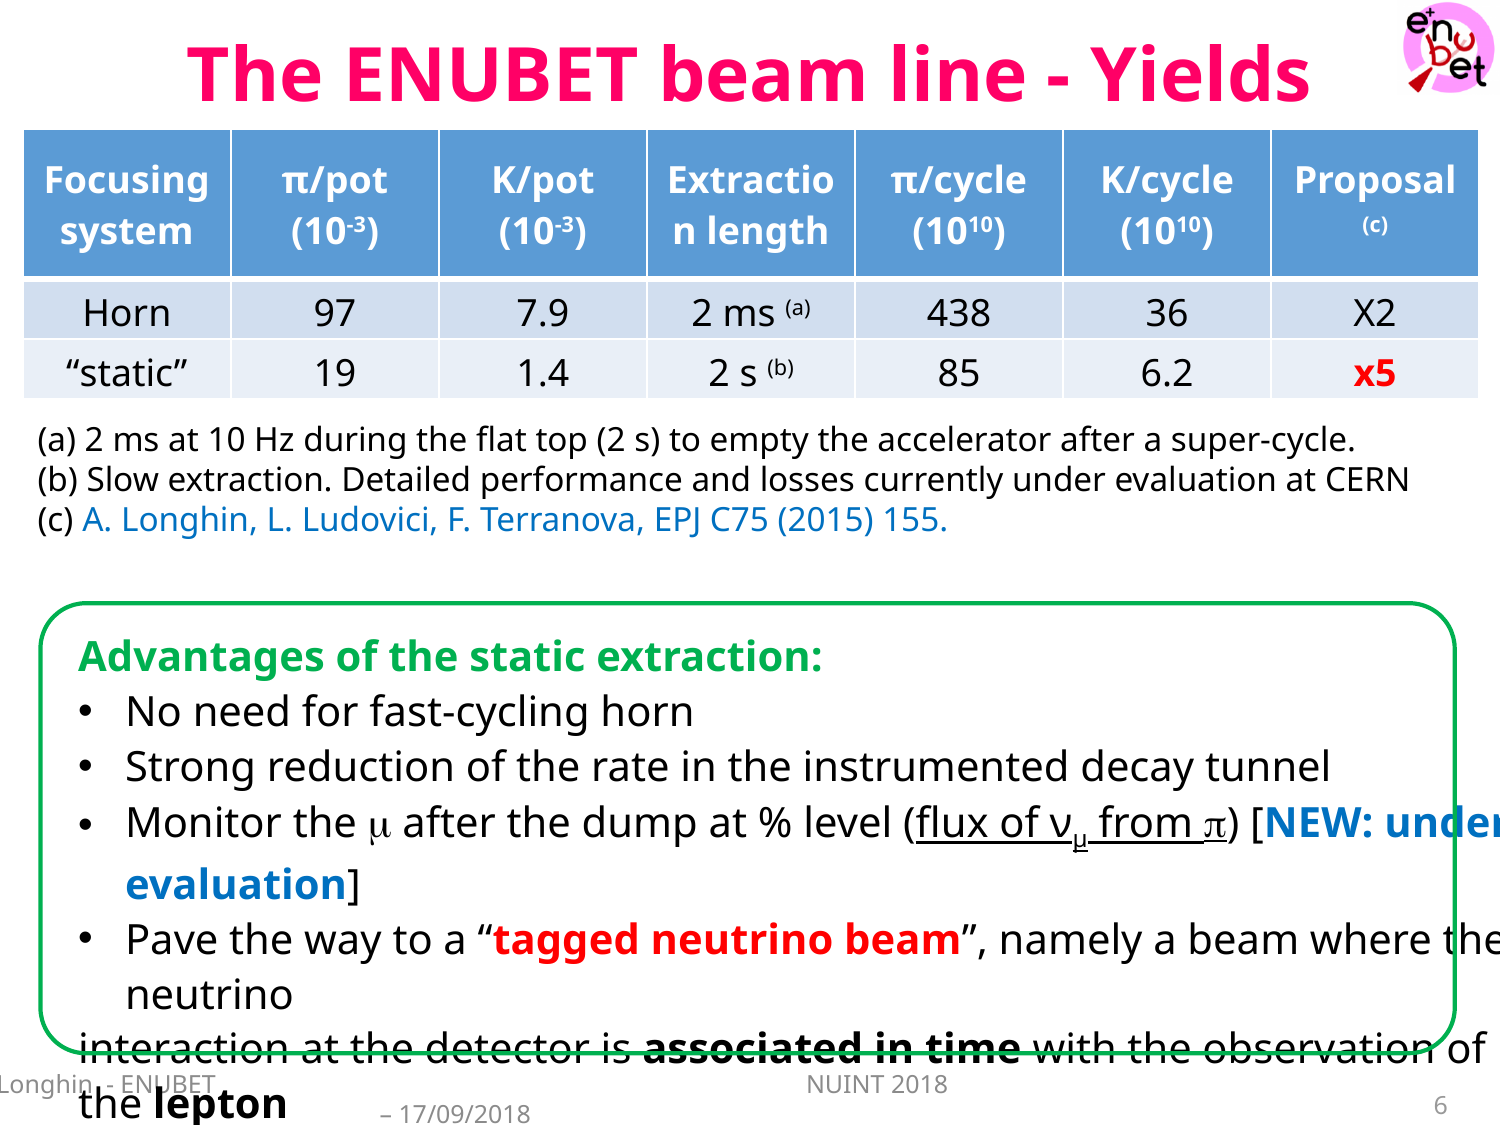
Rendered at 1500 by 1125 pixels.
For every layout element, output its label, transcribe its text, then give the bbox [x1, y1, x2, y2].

table_cell “static” [24, 340, 230, 398]
picture [1397, 0, 1500, 95]
table_cell 6.2 [1064, 340, 1270, 398]
table_header π/pot (10-3) [232, 130, 438, 276]
table_header Proposal (c) [1272, 130, 1478, 276]
text_box (a) 2 ms at 10 Hz during the flat top (2 s) to empty the accelerator after a super-cycle. (b) Slow extraction. Detailed performance and losses currently under evaluation at CERN (c) A. Longhin, L. Ludovici, F. Terranova, EPJ C75 (2015) 155. [22, 411, 1480, 546]
table_header Focusing system [24, 130, 230, 276]
table_cell 19 [232, 340, 438, 398]
table_header π/cycle (1010) [856, 130, 1062, 276]
table_cell 97 [232, 282, 438, 338]
table_cell 438 [856, 282, 1062, 338]
text_box Advantages of the static extraction: No need for fast-cycling horn Strong reduction of the rate in the instrumented decay tunnel Monitor the m after the dump at % level (flux of νμ from p) [NEW: under evaluation] Pave the way to a “tagged neutrino beam”, namely a beam where the neutrino interaction at the detector is associated in time with the observation of the lepton from the parent hadron in the decay tunnel [63, 617, 1452, 1051]
table_cell 1.4 [440, 340, 646, 398]
table_cell X2 [1272, 282, 1478, 338]
text_box The ENUBET beam line - Yields [69, 18, 1431, 124]
table_cell 7.9 [440, 282, 646, 338]
table_header K/pot (10-3) [440, 130, 646, 276]
table_cell 85 [856, 340, 1062, 398]
table_cell 36 [1064, 282, 1270, 338]
table_header Extraction length [648, 130, 854, 276]
table_cell 2 ms (a) [648, 282, 854, 338]
table_cell x5 [1272, 340, 1478, 398]
table_header K/cycle (1010) [1064, 130, 1270, 276]
table_cell 2 s (b) [648, 340, 854, 398]
table_cell Horn [24, 282, 230, 338]
text_box Advantages of the static extraction: No need for fast-cycling horn Strong reduction of the rate in the instrumented decay tunnel Monitor the m after the dump at % level (flux of νμ from p) [NEW: under evaluation] Pave the way to a “tagged neutrino beam”, namely a beam where the neutrino interaction at the detector is associated in time with the observation of the lepton from the parent hadron in the decay tunnel [63, 617, 1500, 1125]
